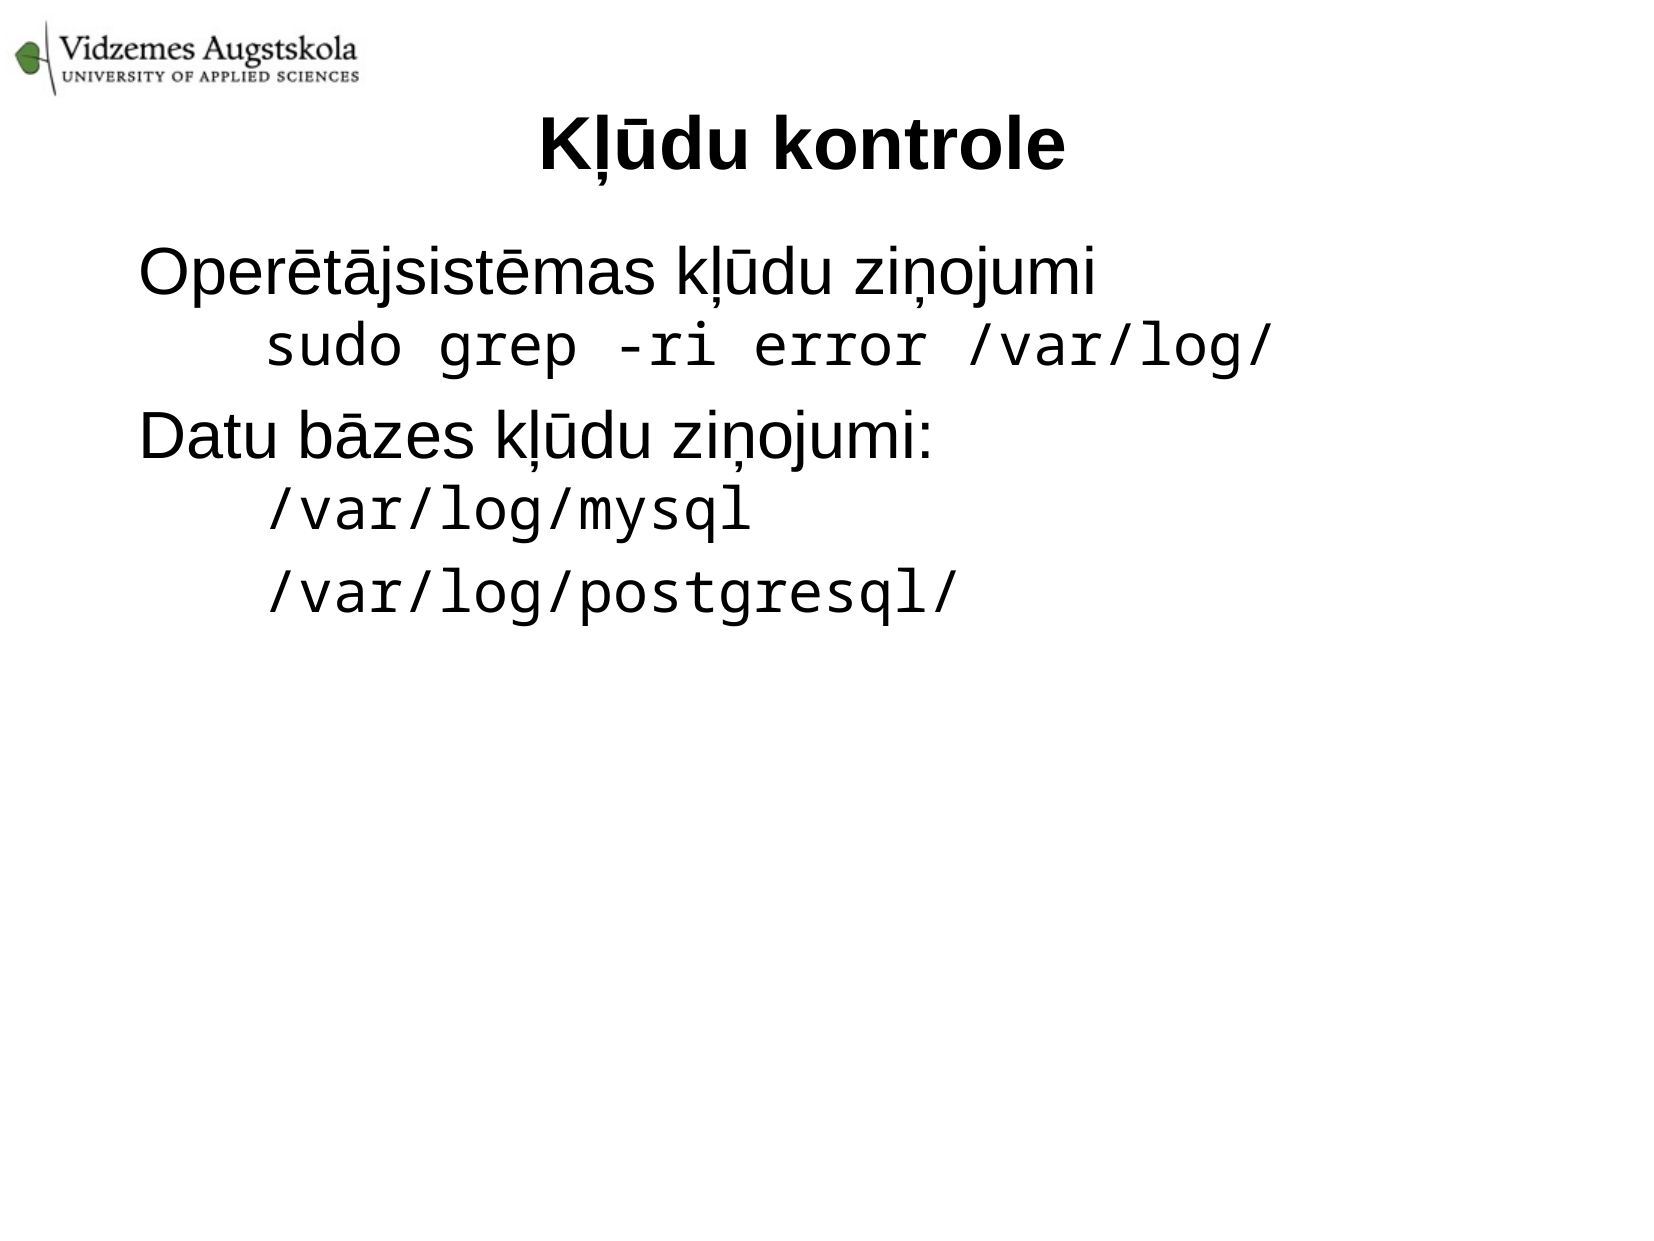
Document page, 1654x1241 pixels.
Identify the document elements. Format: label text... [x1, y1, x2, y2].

list Operētājsistēmas kļūdu ziņojumi sudo grep -ri error /var/log/ Datu bāzes kļūdu ziņojumi: /var/log/mysql /var/log/postgresql/ [82, 236, 1569, 1107]
title Kļūdu kontrole [94, 103, 1512, 188]
picture [5, 2, 368, 113]
